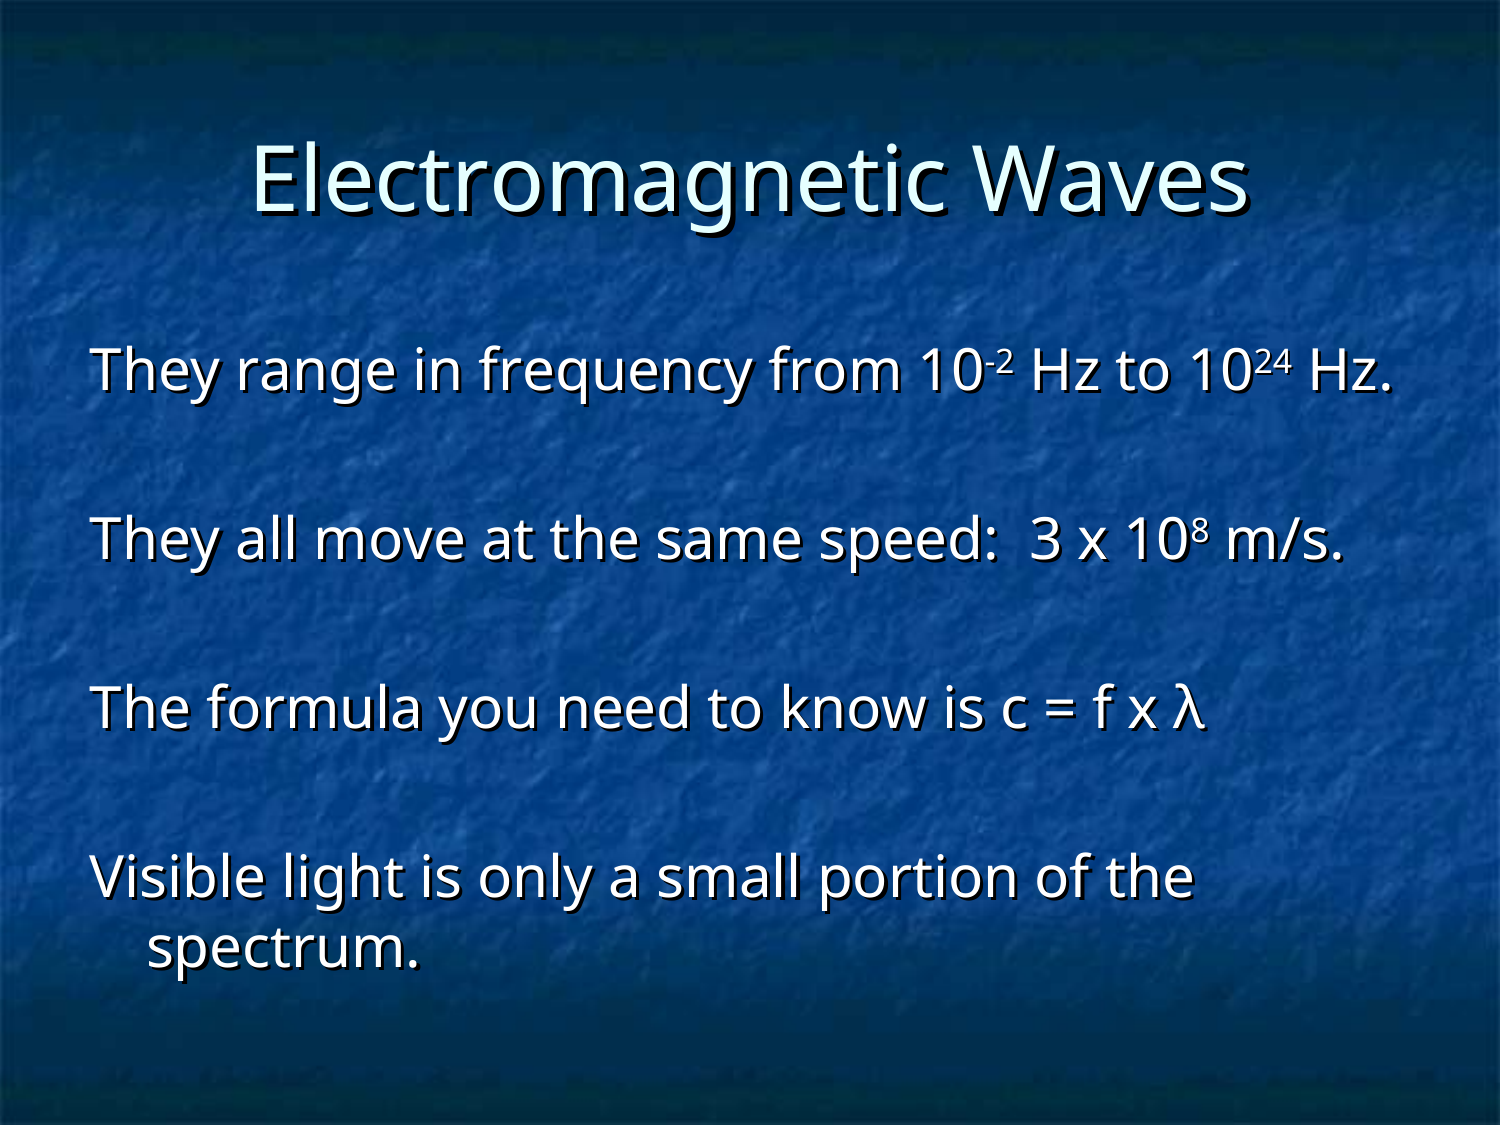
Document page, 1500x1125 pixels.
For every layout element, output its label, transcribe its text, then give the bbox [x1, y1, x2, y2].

list They range in frequency from 10-2 Hz to 1024 Hz. They all move at the same speed: 3 x 108 m/s. The formula you need to know is c = f x λ Visible light is only a small portion of the spectrum. [75, 324, 1426, 1000]
title Electromagnetic Waves [75, 62, 1426, 288]
picture [0, 0, 1500, 1125]
